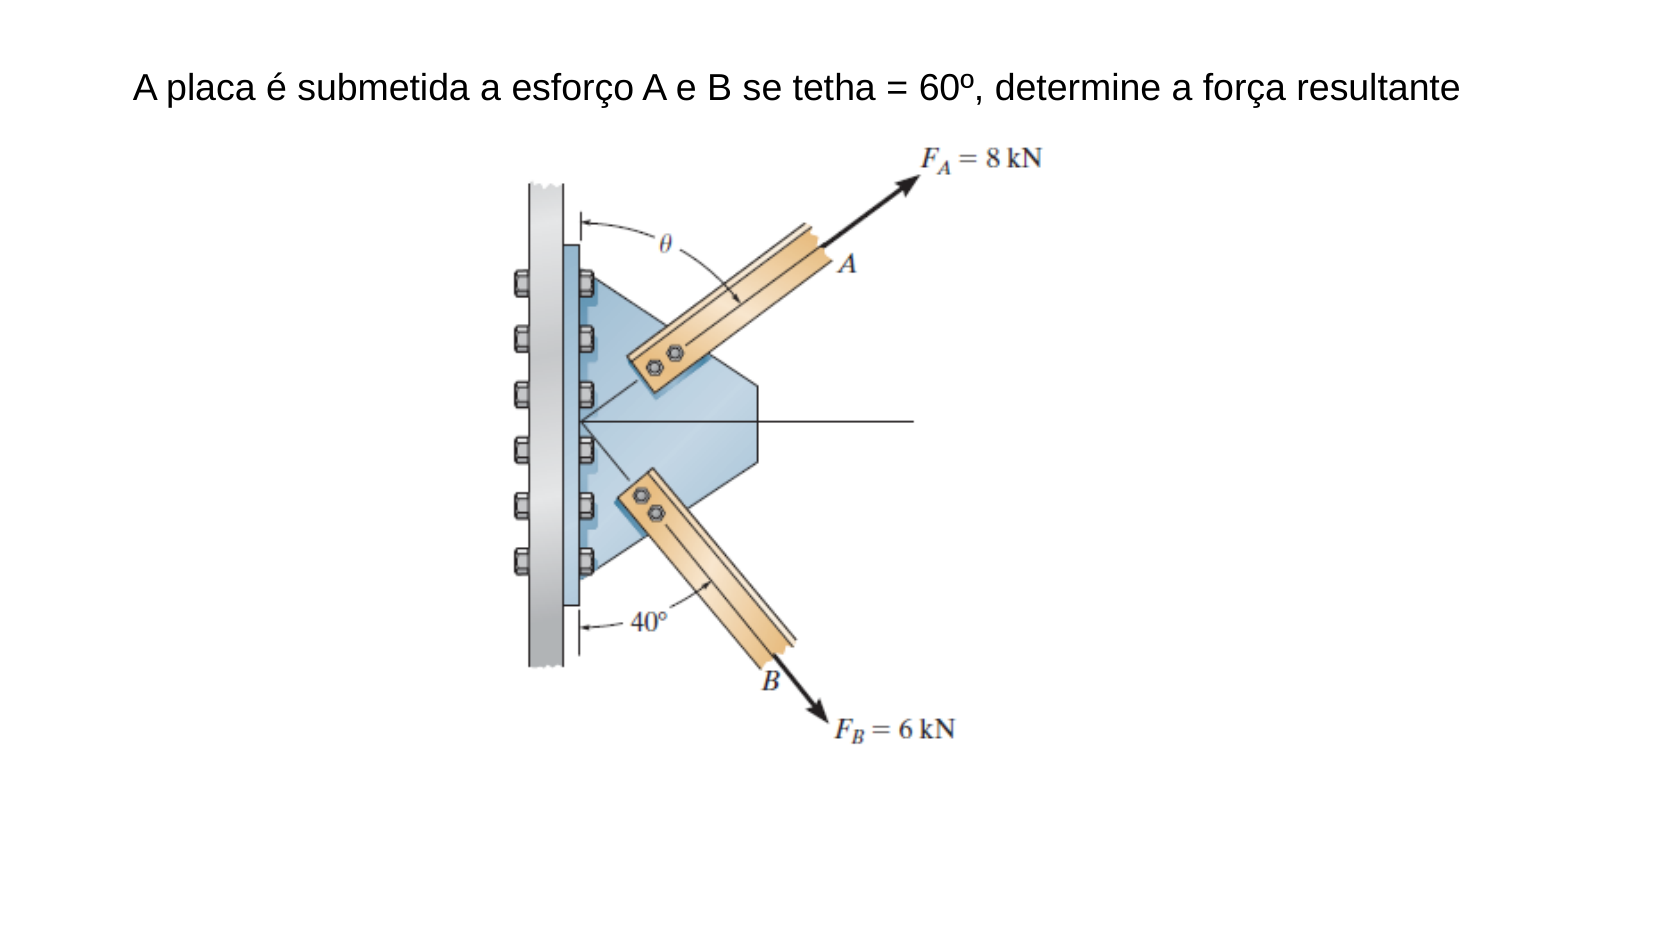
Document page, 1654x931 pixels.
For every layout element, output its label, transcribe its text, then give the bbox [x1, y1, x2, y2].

text_box A placa é submetida a esforço A e B se tetha = 60º, determine a força resultante [118, 59, 1565, 158]
picture [402, 158, 1123, 828]
